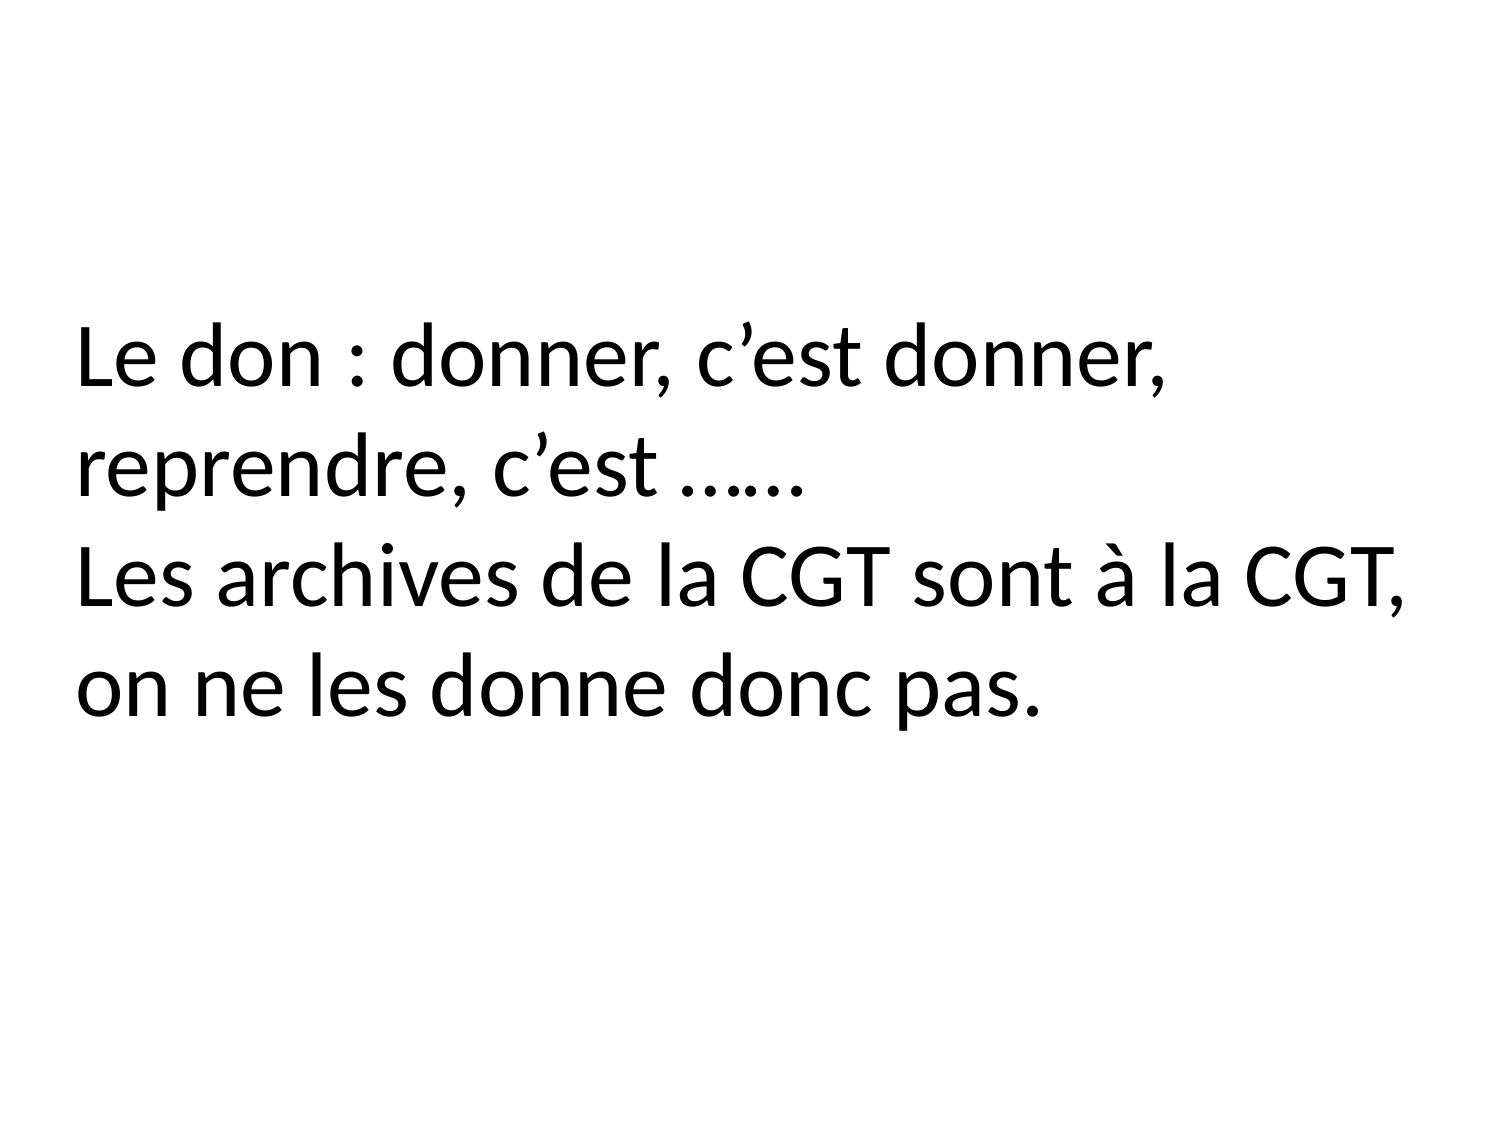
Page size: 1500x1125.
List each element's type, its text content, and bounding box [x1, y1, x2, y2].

title Le don : donner, c’est donner, reprendre, c’est …… Les archives de la CGT sont à la CGT, on ne les donne donc pas. [75, 45, 1425, 1094]
